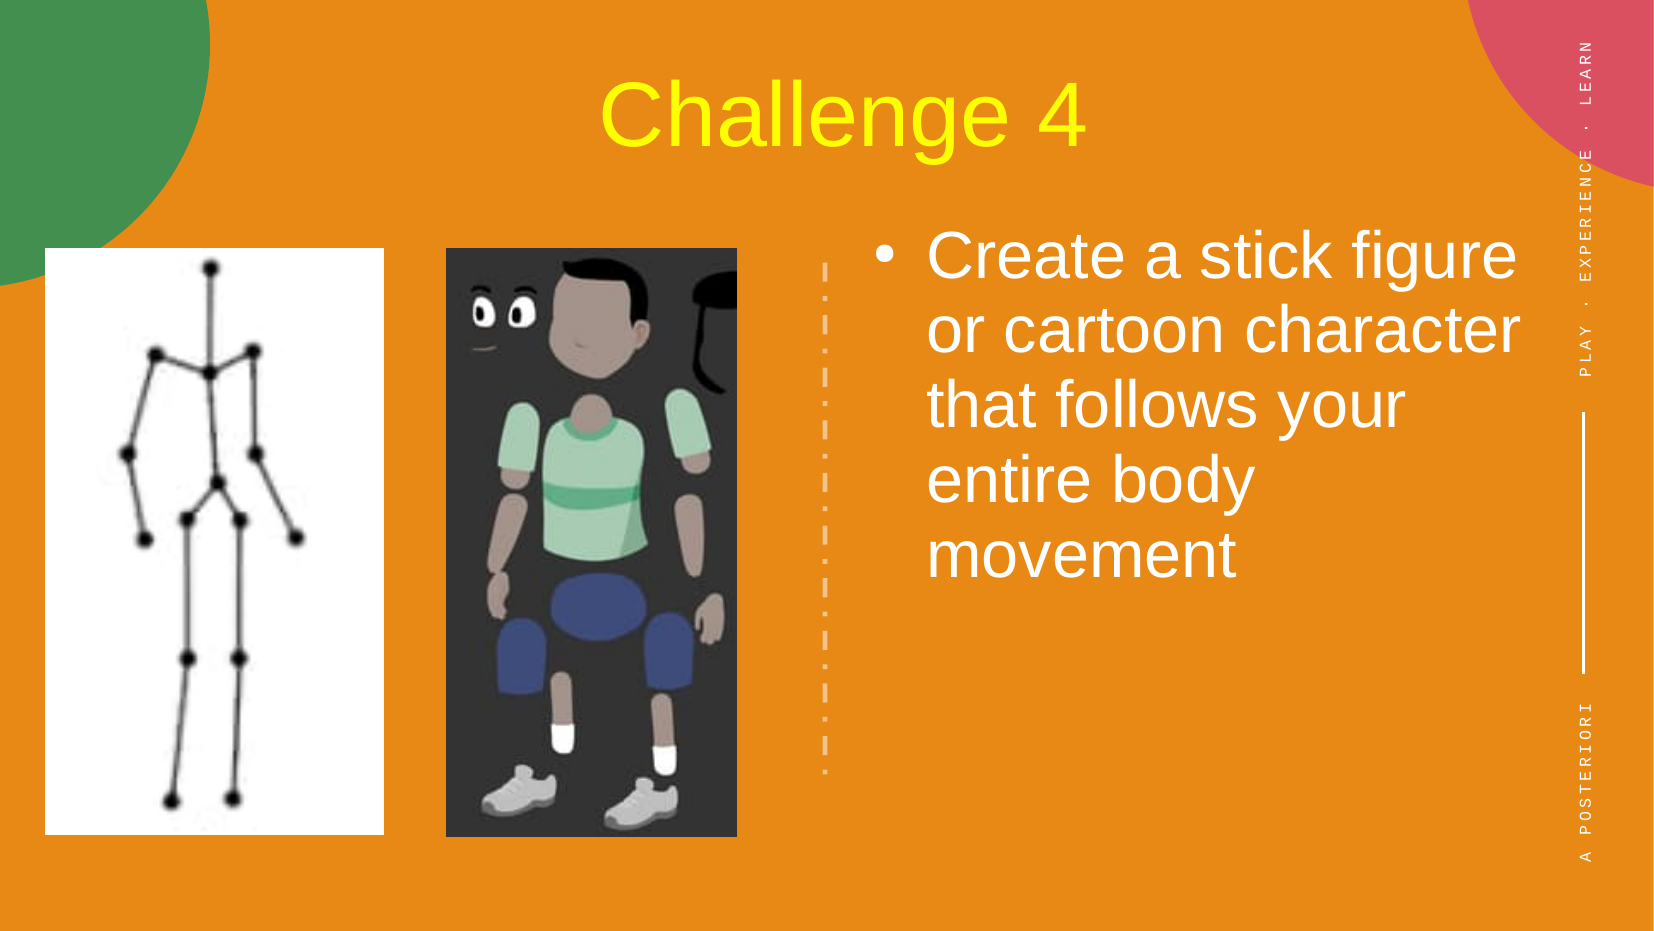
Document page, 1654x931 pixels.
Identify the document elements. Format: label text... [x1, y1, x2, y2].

title Challenge 4 [187, 37, 1501, 193]
list Create a stick figure or cartoon character that follows your entire body movement [855, 217, 1544, 826]
picture [446, 248, 737, 837]
picture [45, 248, 384, 835]
